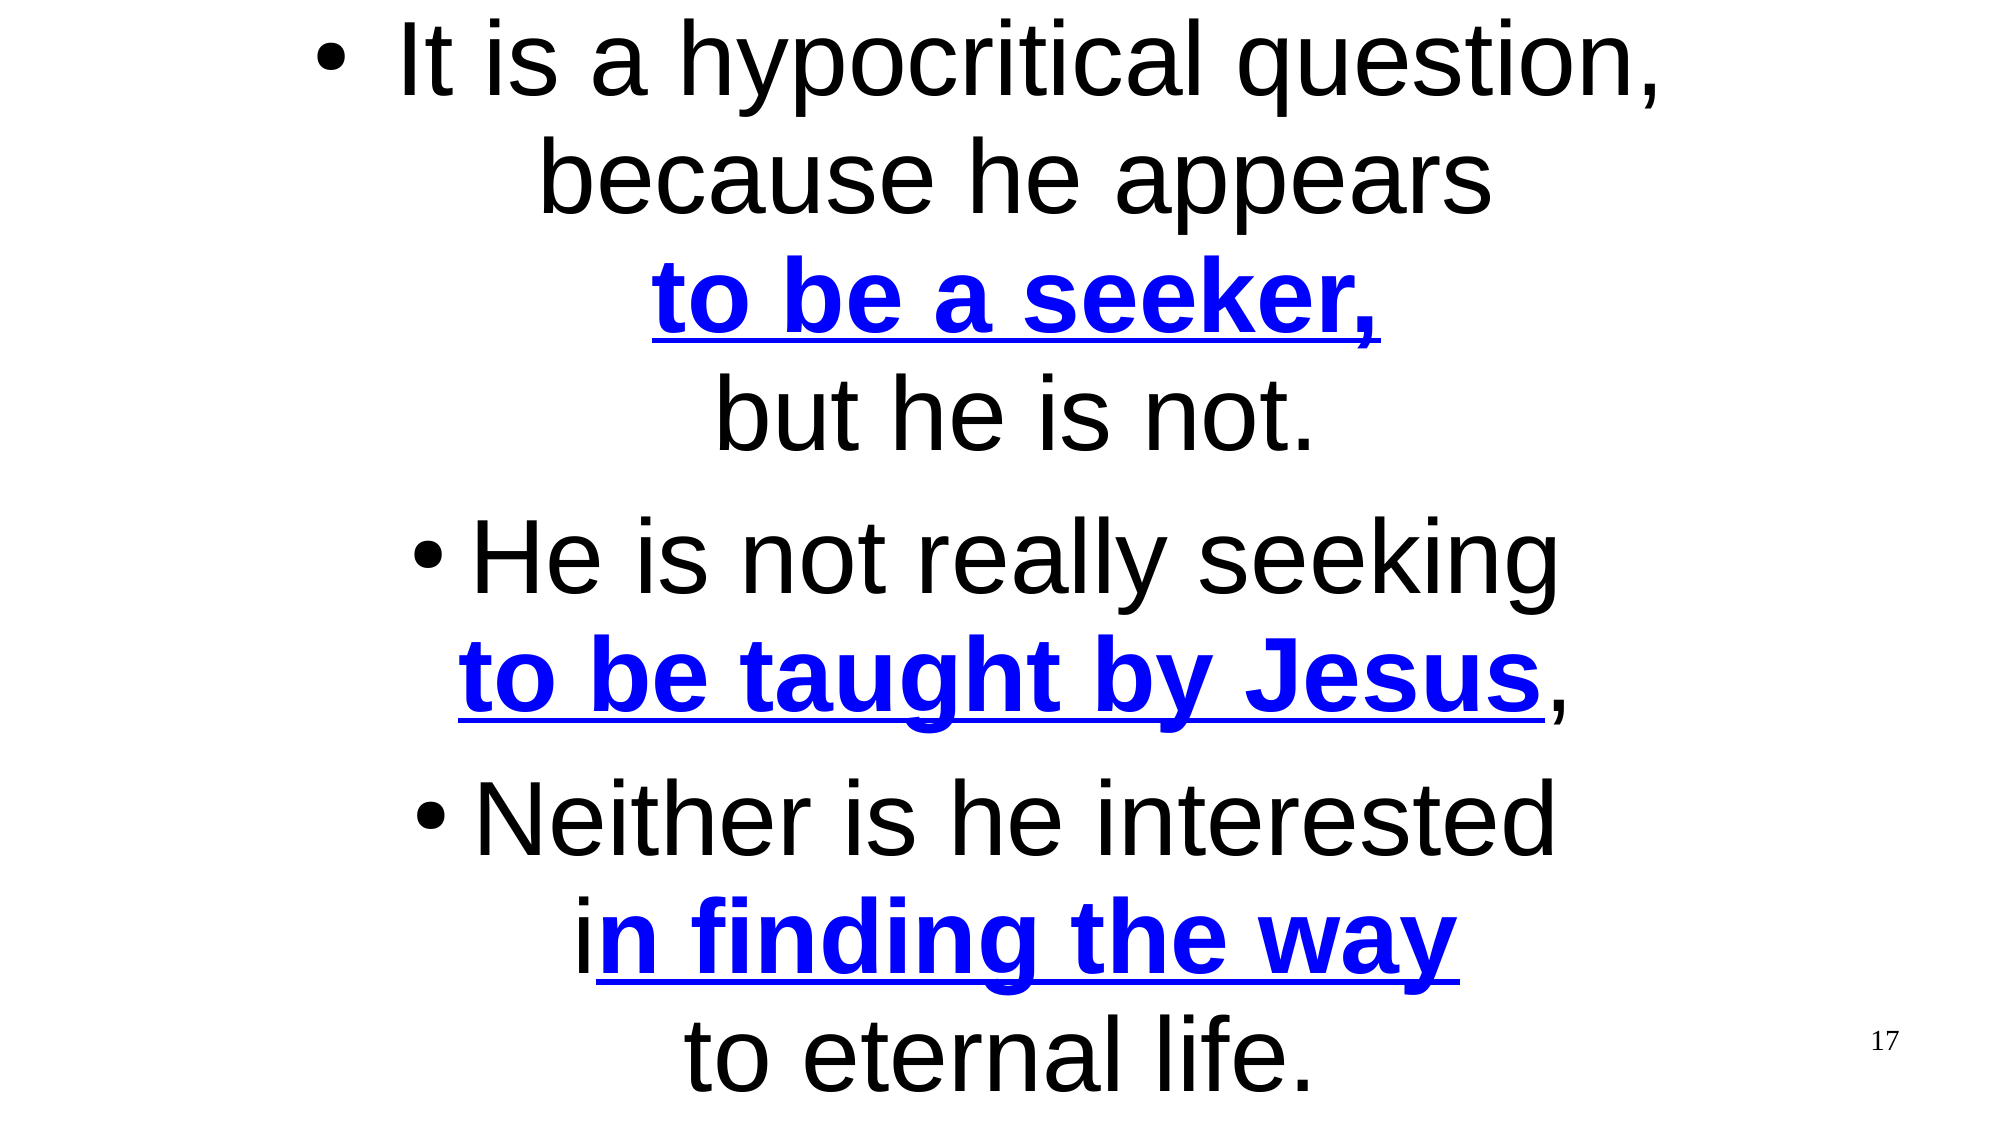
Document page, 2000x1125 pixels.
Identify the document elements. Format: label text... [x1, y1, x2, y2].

list It is a hypocritical question, because he appears to be a seeker, but he is not. He is not really seeking to be taught by Jesus, Neither is he interested in finding the way to eternal life. [0, 0, 1996, 1123]
